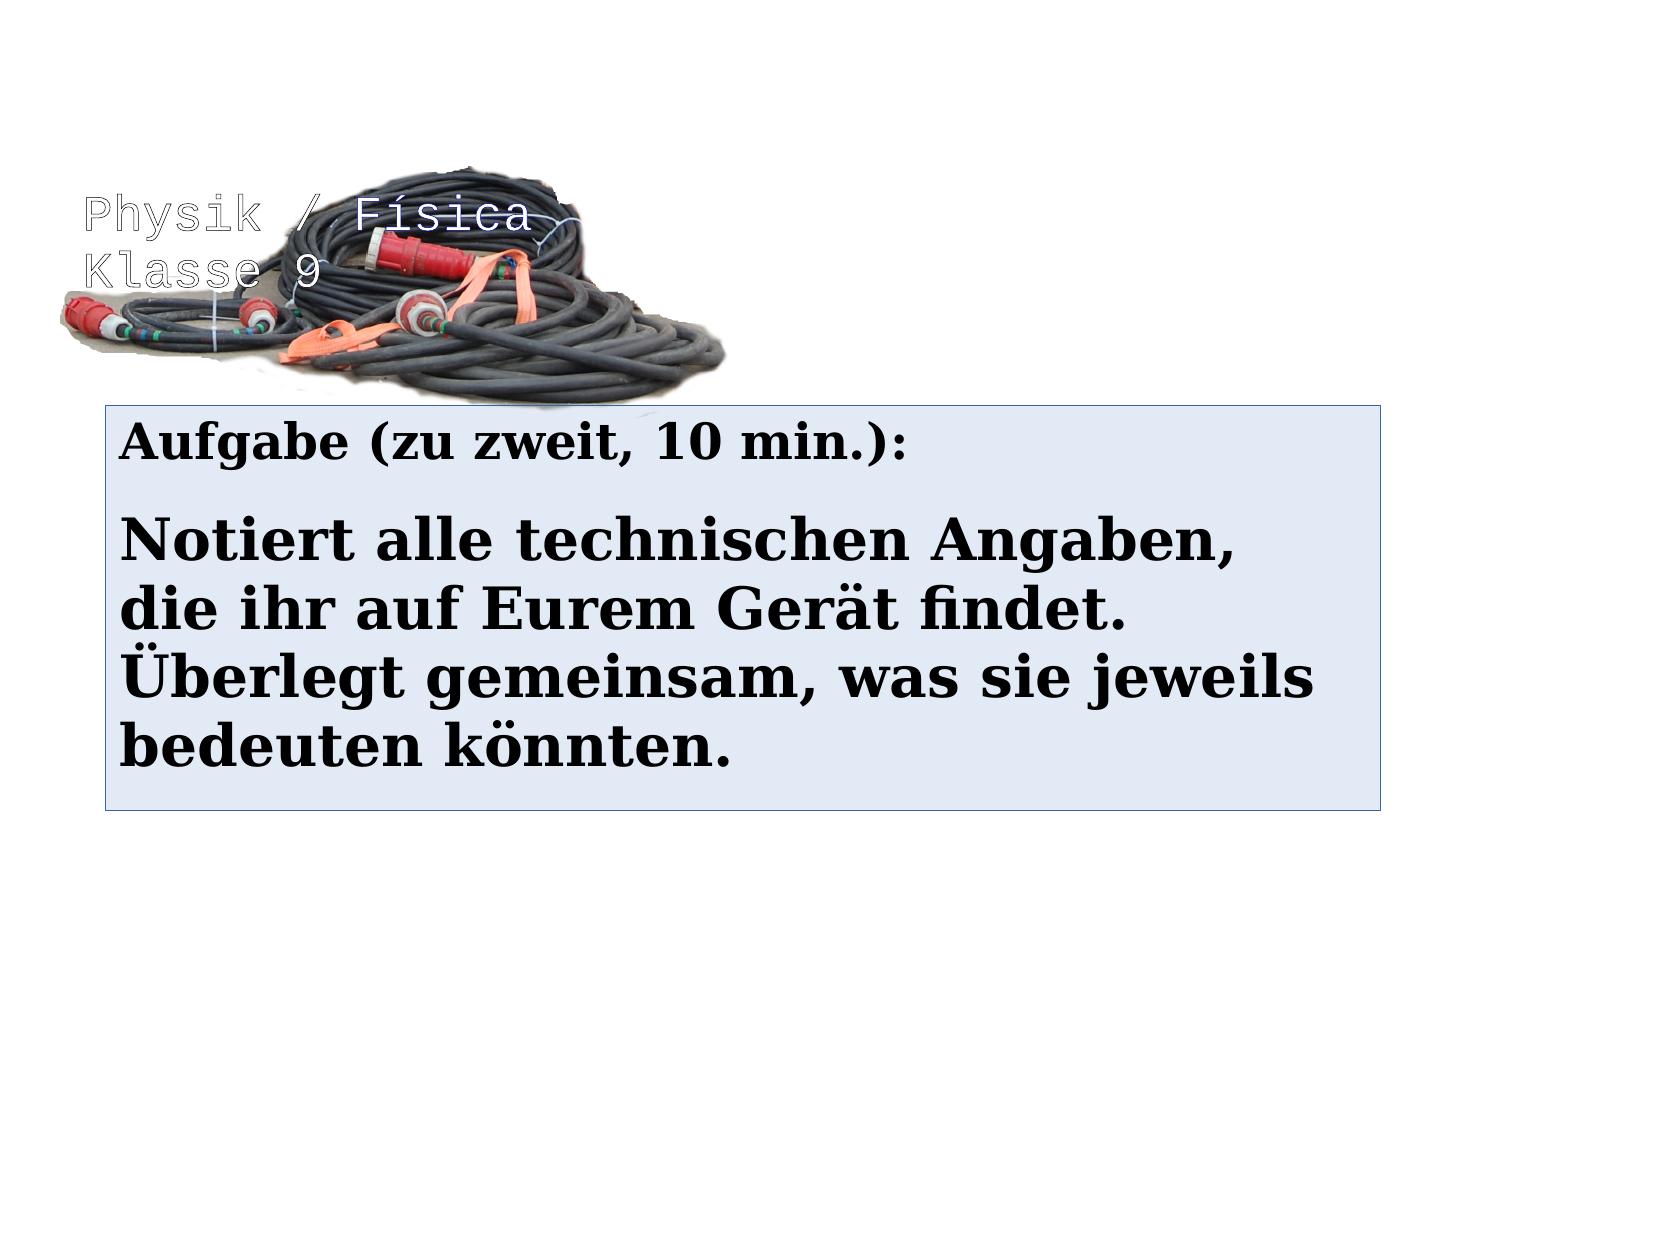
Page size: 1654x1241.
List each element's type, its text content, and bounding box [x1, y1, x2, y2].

subtitle Physik / Física Klasse 9 [82, 115, 736, 376]
text_box Aufgabe (zu zweit, 10 min.): Notiert alle technischen Angaben, die ihr auf Eurem Gerät findet. Überlegt gemeinsam, was sie jeweils bedeuten könnten. [105, 405, 1441, 1027]
picture [60, 164, 736, 421]
